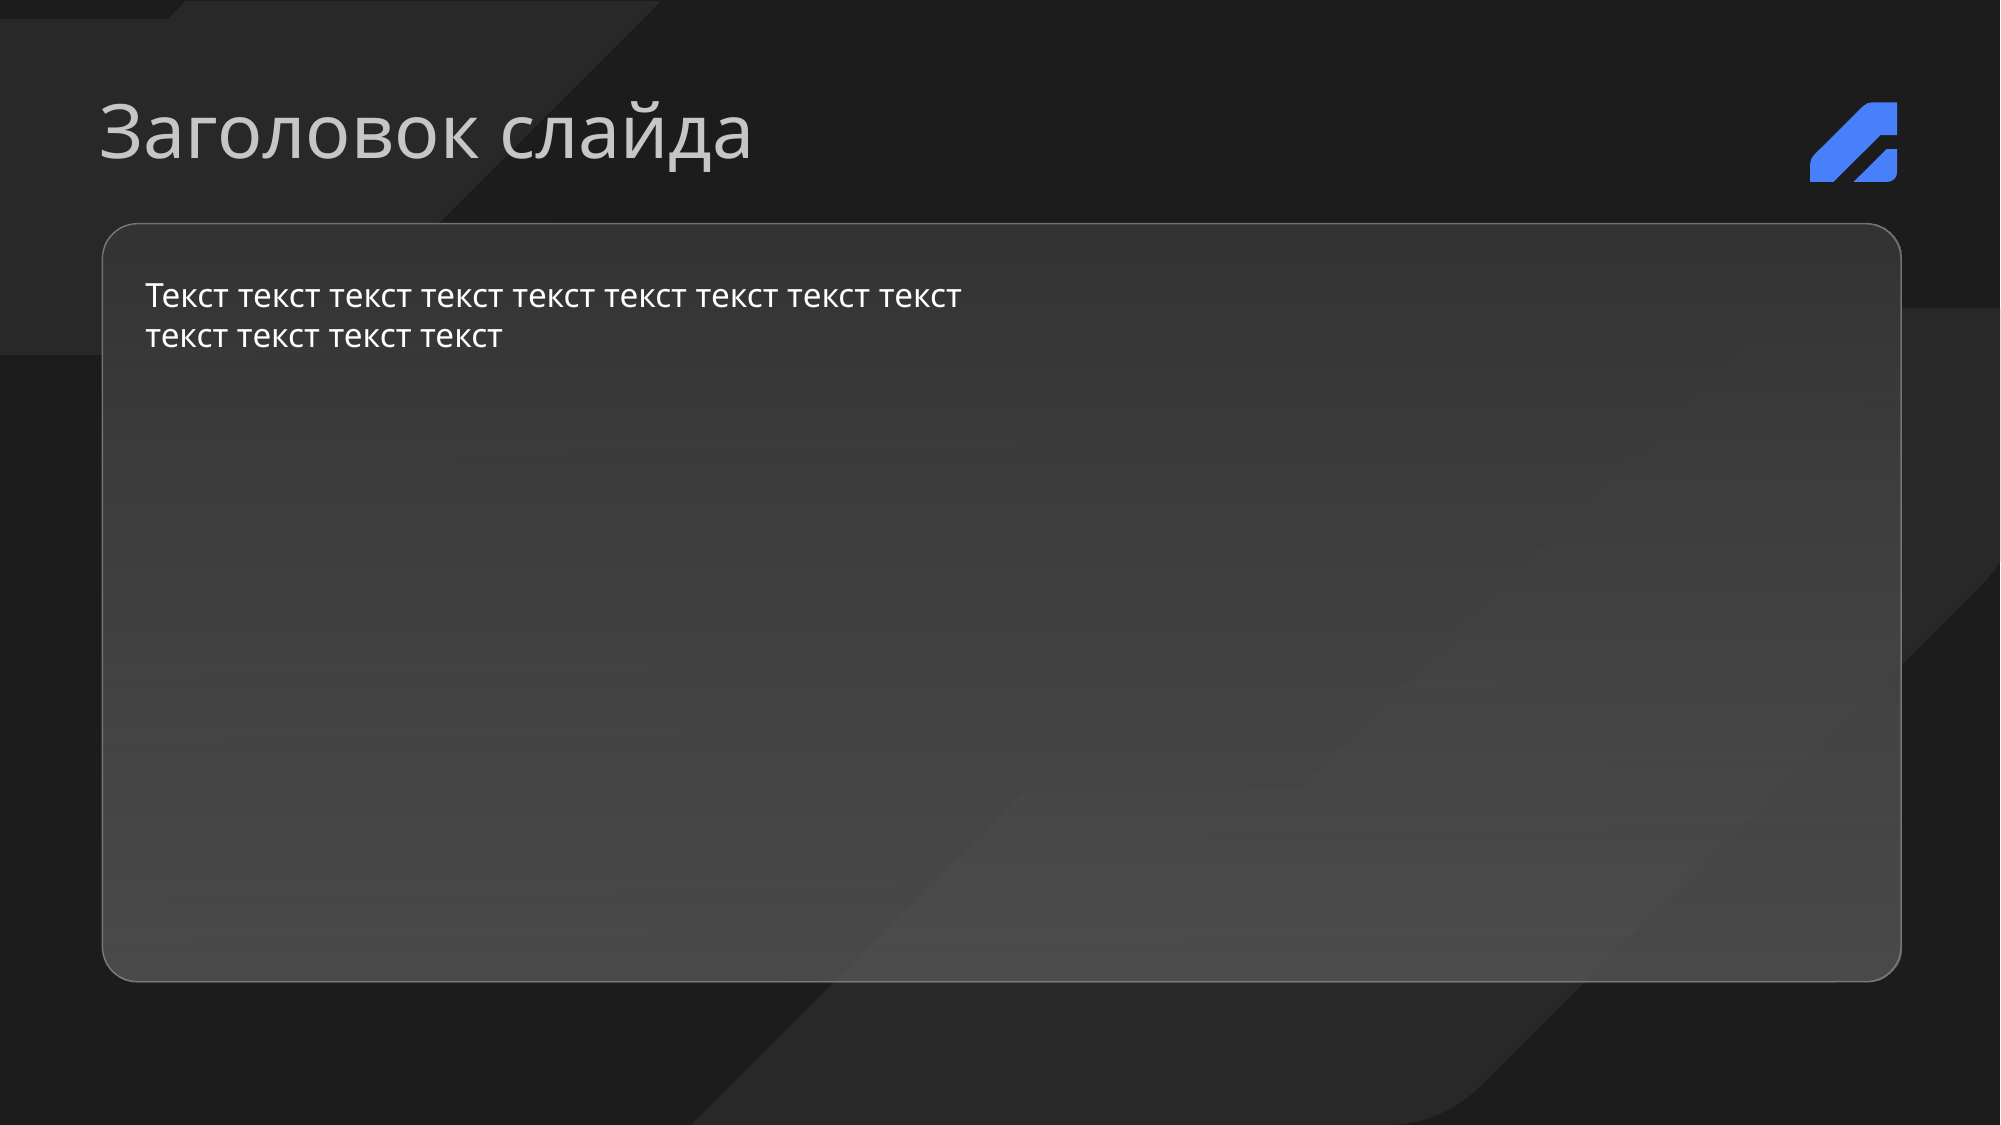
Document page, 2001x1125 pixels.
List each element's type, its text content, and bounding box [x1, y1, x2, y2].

title Заголовок слайда [84, 86, 1810, 179]
text_box Текст текст текст текст текст текст текст текст текст текст текст текст текст [130, 266, 1043, 363]
text_box [102, 223, 1902, 982]
